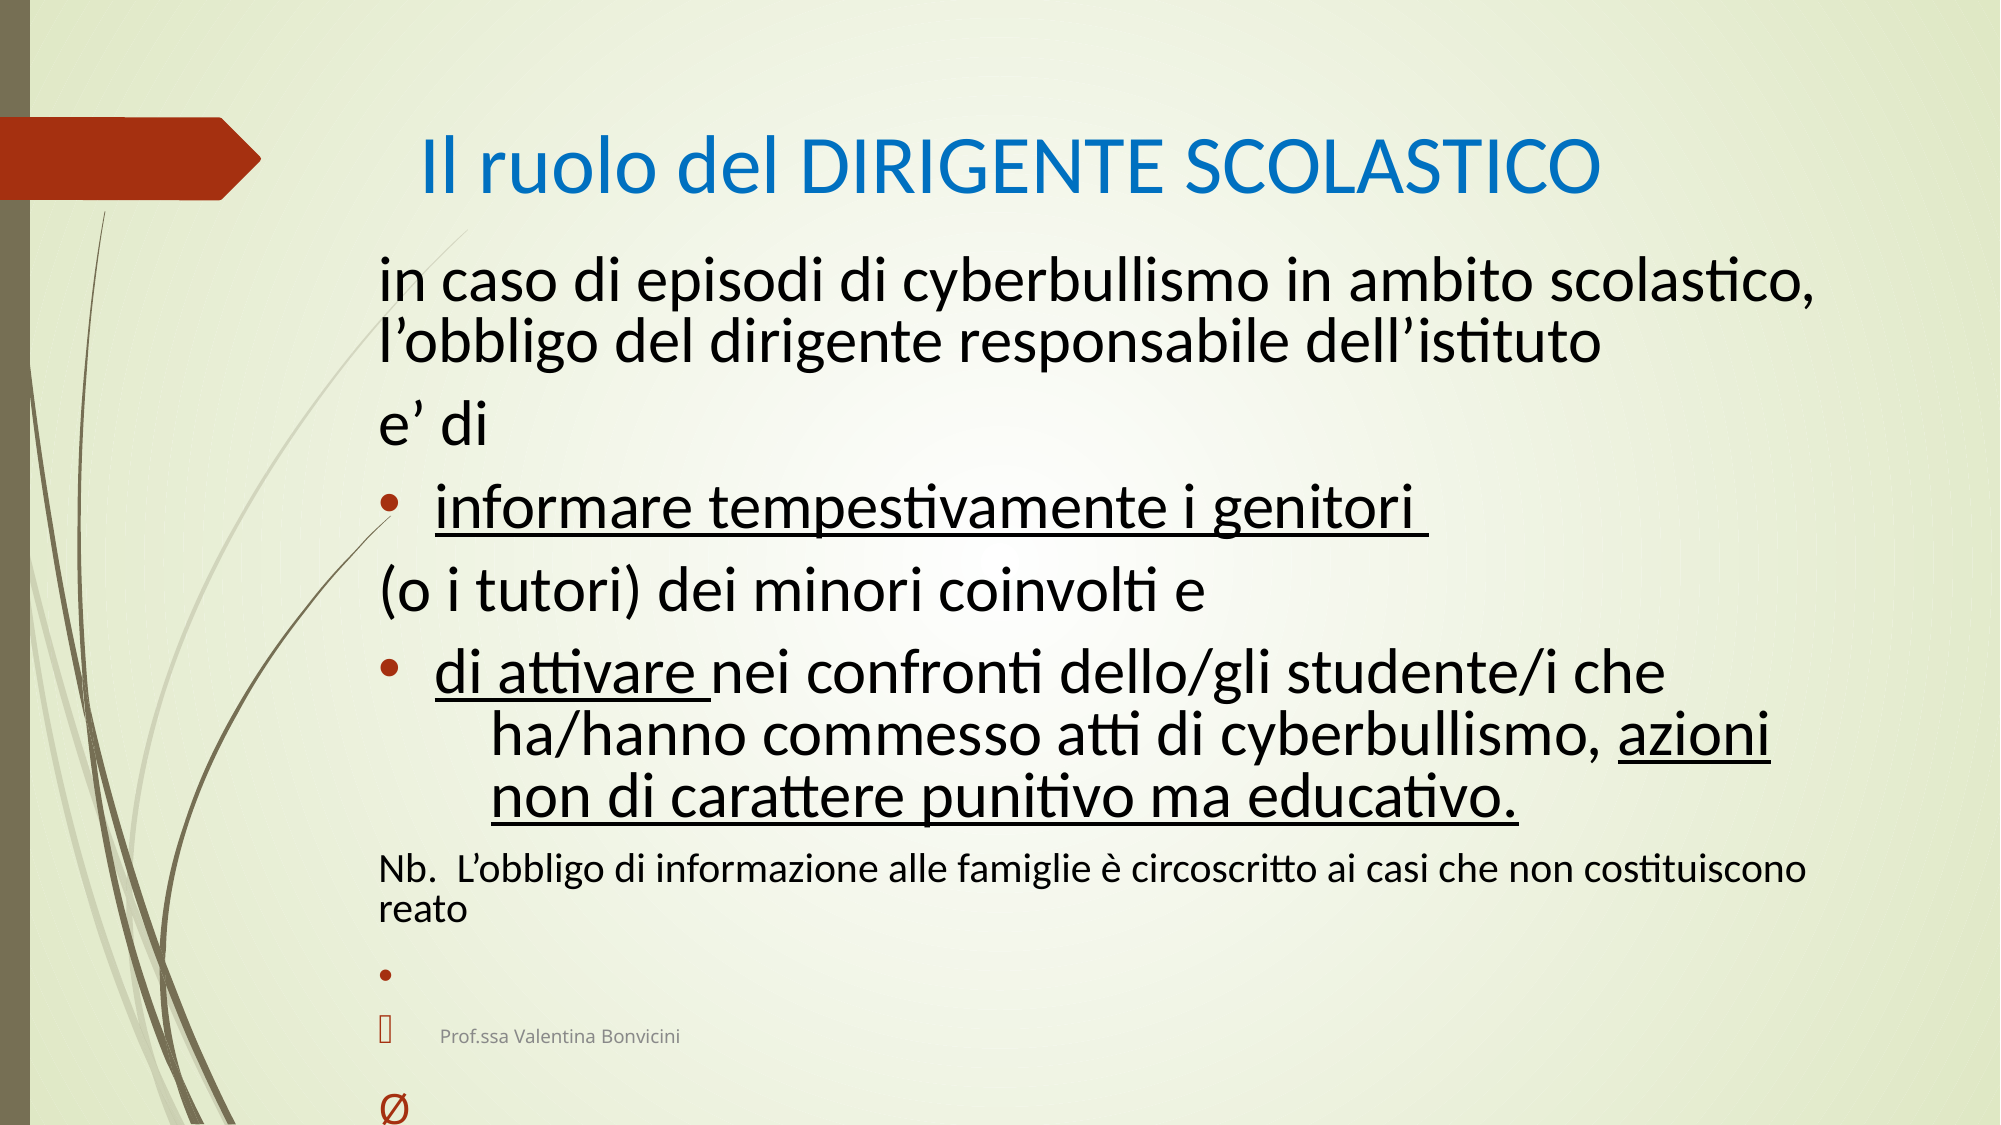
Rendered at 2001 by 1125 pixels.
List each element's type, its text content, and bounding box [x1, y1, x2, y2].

title Il ruolo del DIRIGENTE SCOLASTICO [404, 102, 1888, 205]
text_box Prof.ssa Valentina Bonvicini [424, 1006, 1675, 1067]
list in caso di episodi di cyberbullismo in ambito scolastico, l’obbligo del dirigente responsabile dell’istituto e’ di informare tempestivamente i genitori (o i tutori) dei minori coinvolti e di attivare nei confronti dello/gli studente/i che ha/hanno commesso atti di cyberbullismo, azioni non di carattere punitivo ma educativo. Nb. L’obbligo di informazione alle famiglie è circoscritto ai casi che non costituiscono reato [363, 243, 1888, 970]
